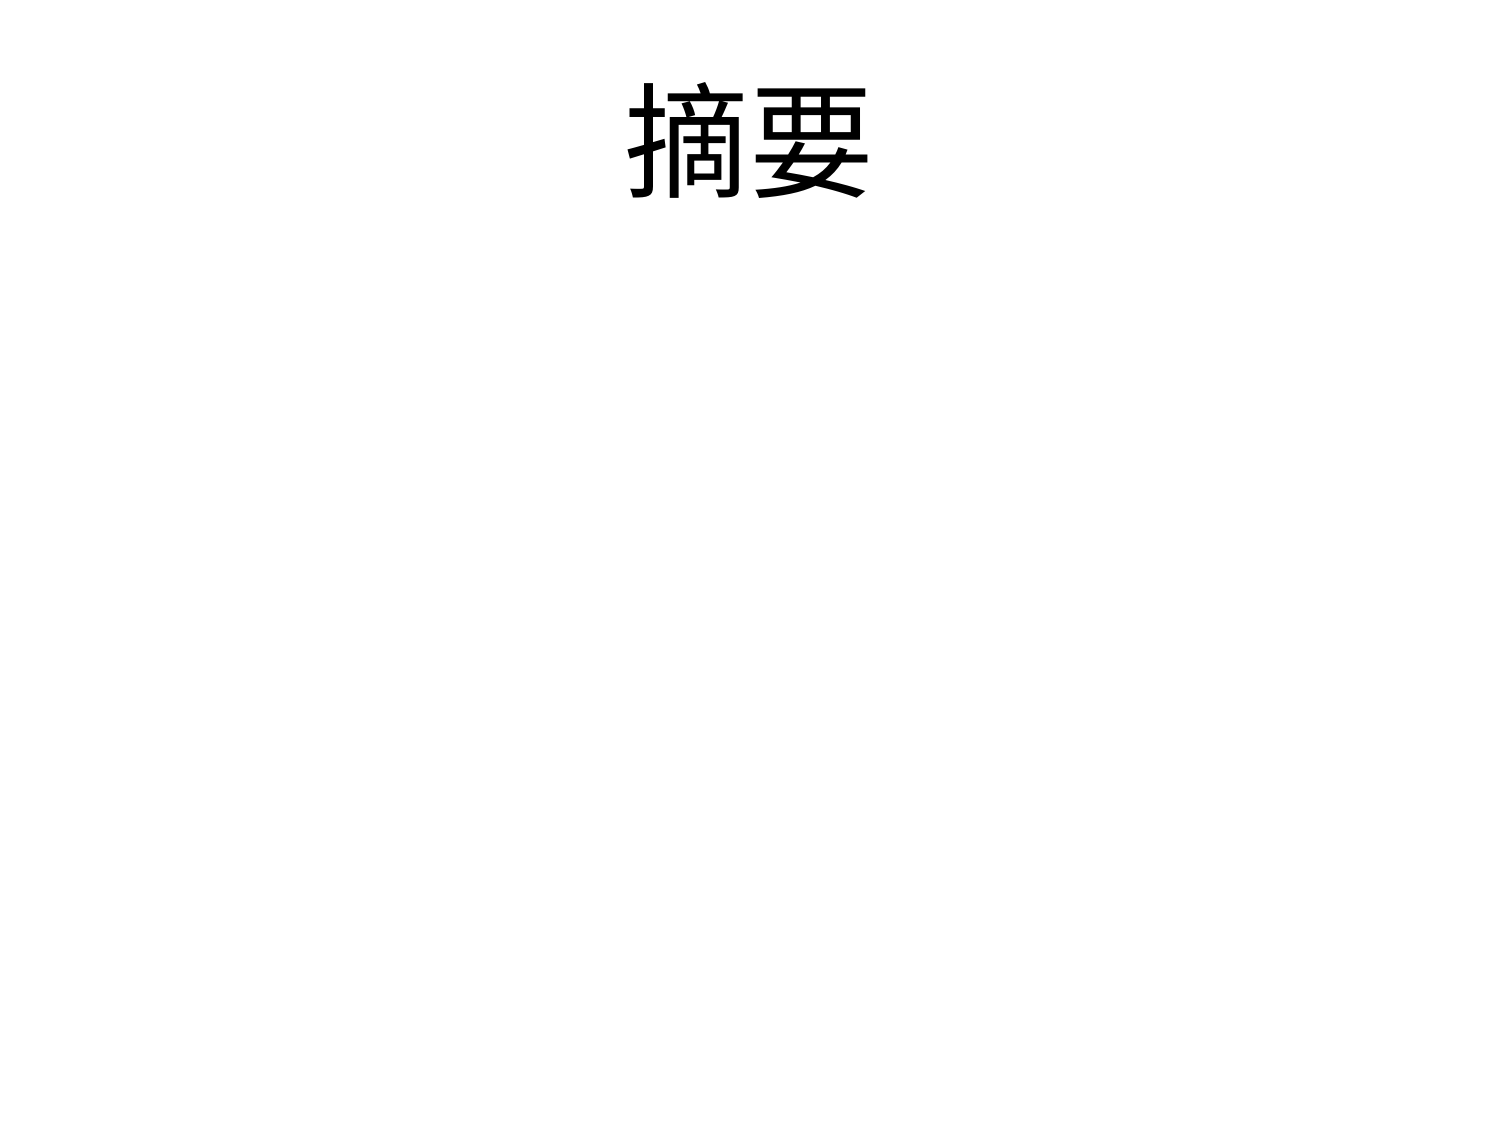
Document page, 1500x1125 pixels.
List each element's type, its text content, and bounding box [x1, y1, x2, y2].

title 摘要 [75, 45, 1426, 233]
